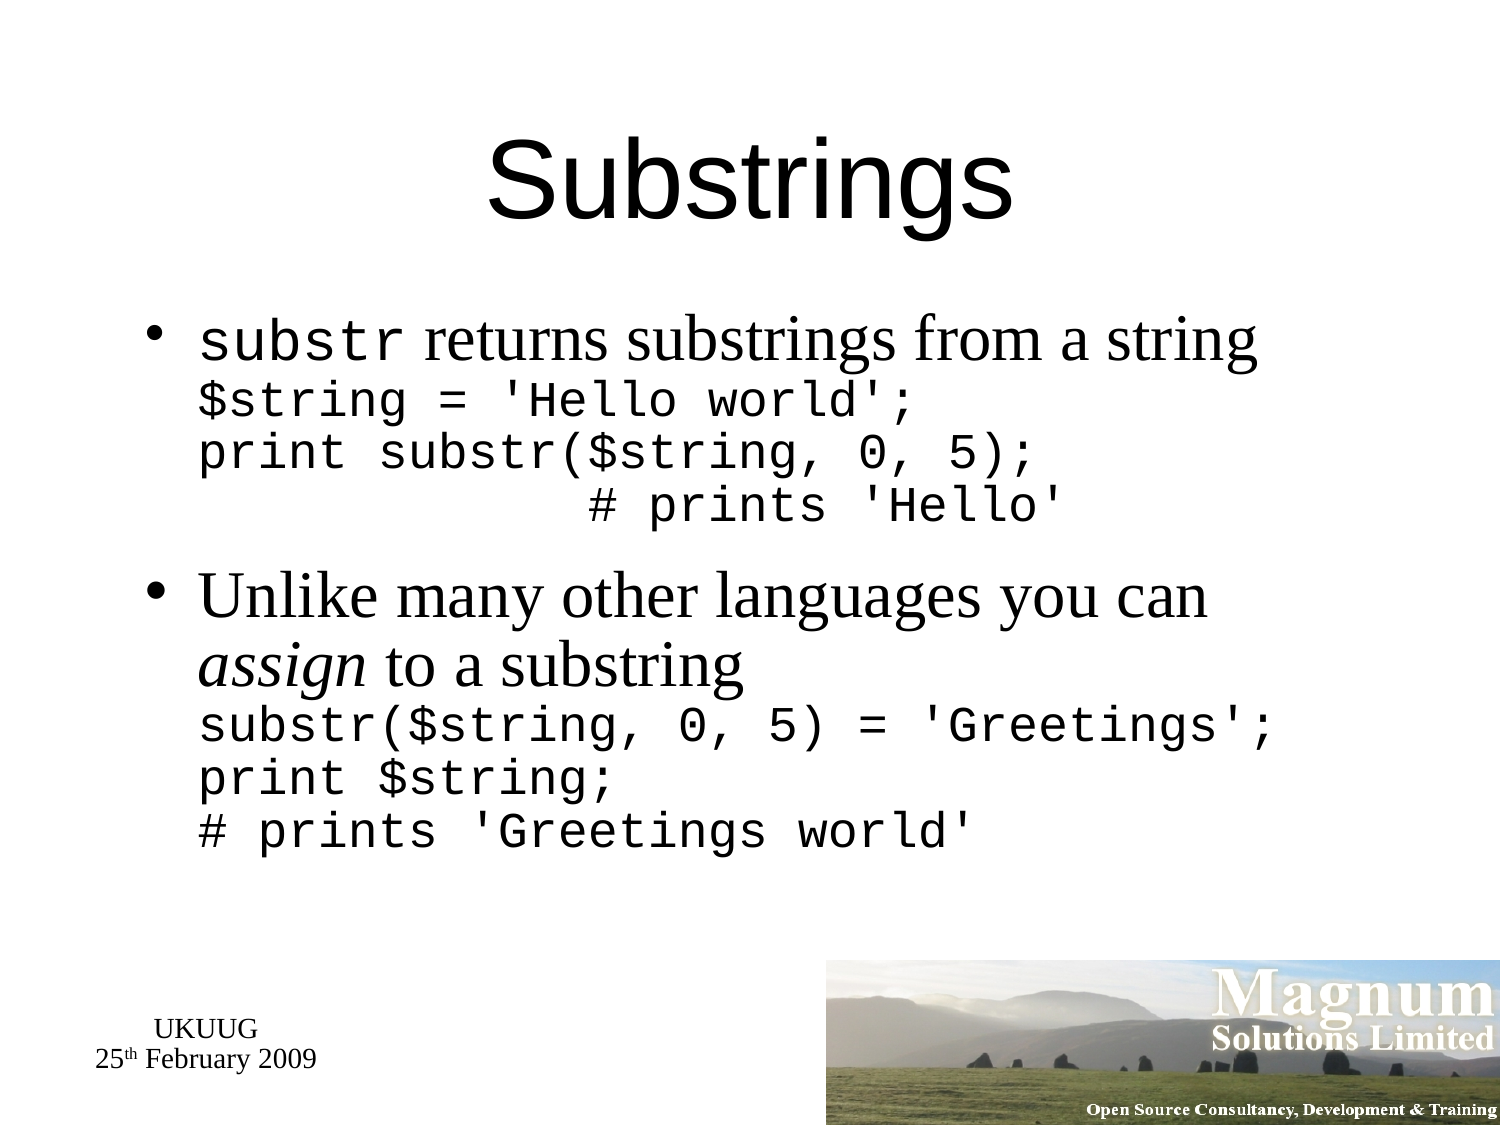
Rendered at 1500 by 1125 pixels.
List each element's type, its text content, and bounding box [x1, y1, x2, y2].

list substr returns substrings from a string $string = 'Hello world'; print substr($string, 0, 5); # prints 'Hello' Unlike many other languages you can assign to a substring substr($string, 0, 5) = 'Greetings'; print $string; # prints 'Greetings world' [112, 295, 1388, 1013]
picture [826, 960, 1500, 1125]
title Substrings [112, 62, 1388, 250]
